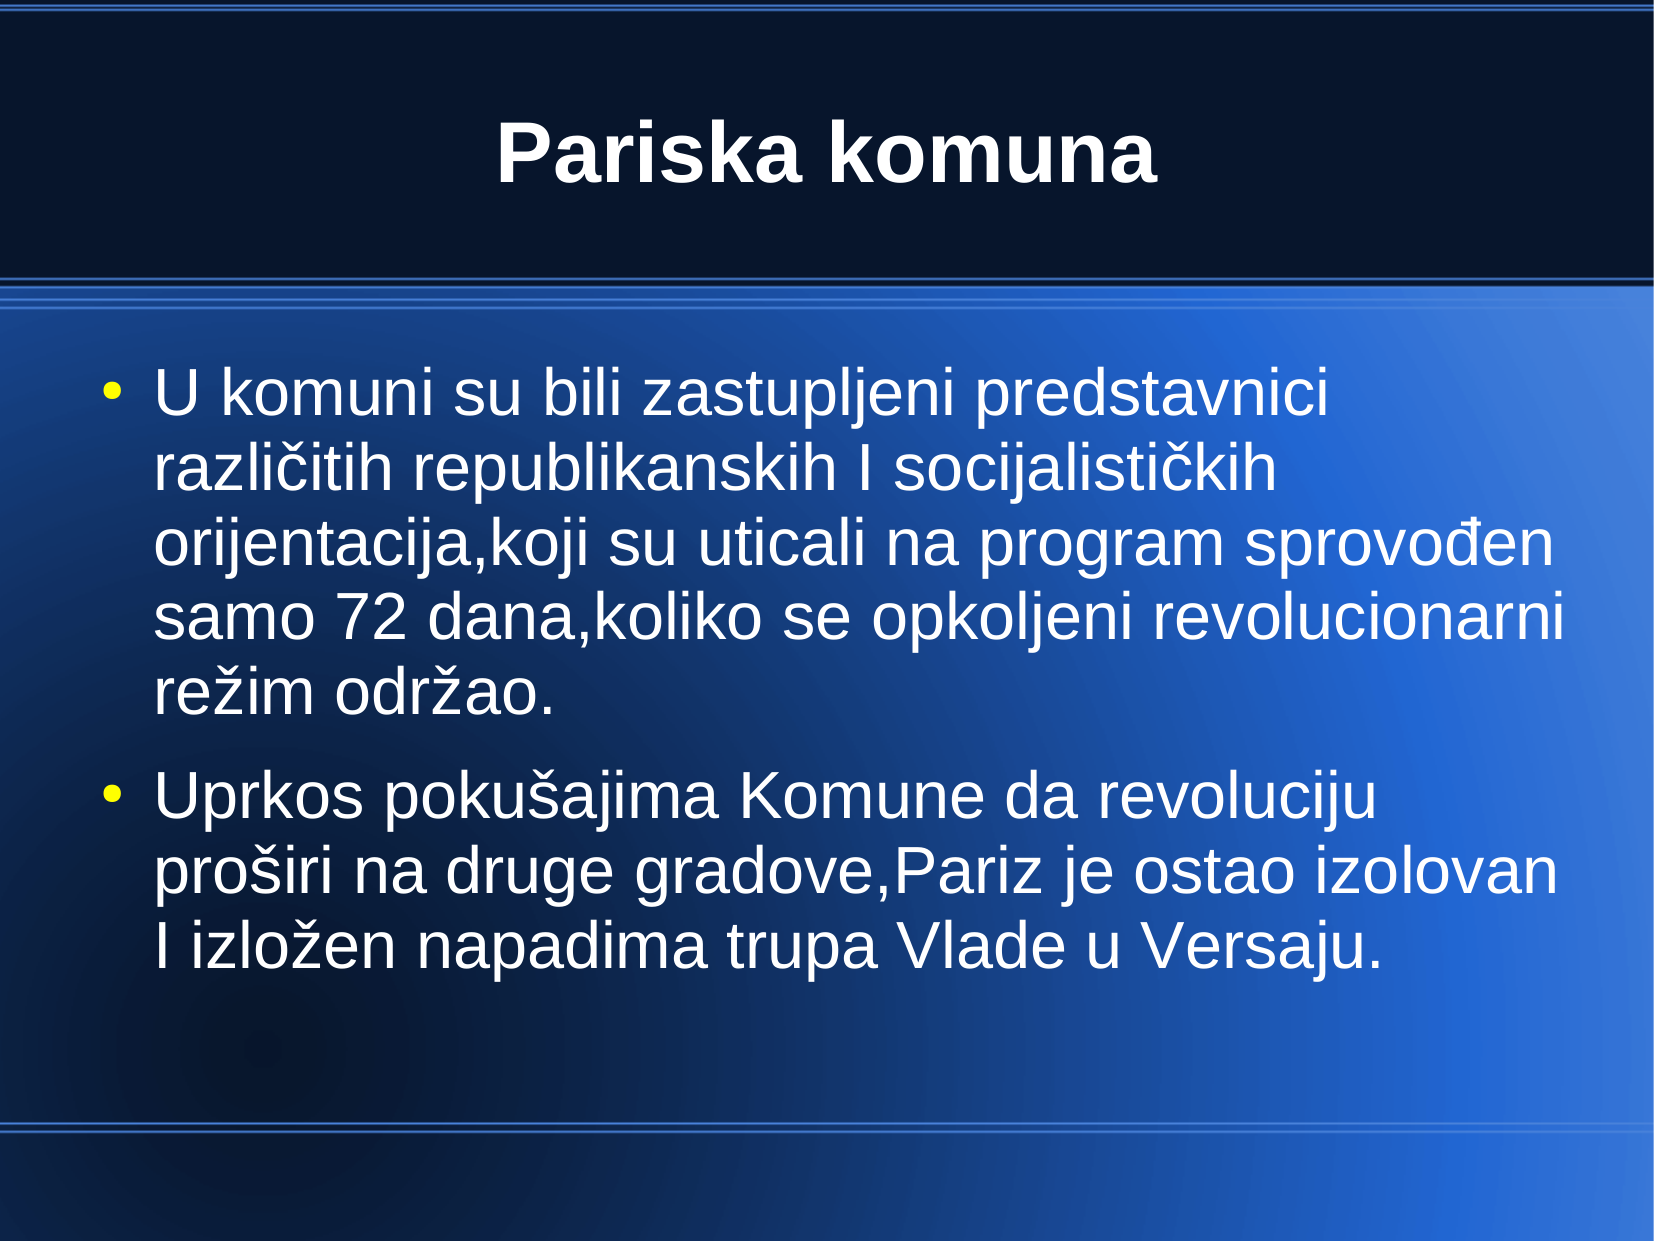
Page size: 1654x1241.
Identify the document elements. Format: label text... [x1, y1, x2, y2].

title Pariska komuna [82, 49, 1571, 257]
picture [0, 0, 1654, 1241]
list U komuni su bili zastupljeni predstavnici različitih republikanskih I socijalističkih orijentacija,koji su uticali na program sprovođen samo 72 dana,koliko se opkoljeni revolucionarni režim održao. Uprkos pokušajima Komune da revoluciju proširi na druge gradove,Pariz je ostao izolovan I izložen napadima trupa Vlade u Versaju. [82, 355, 1571, 1075]
